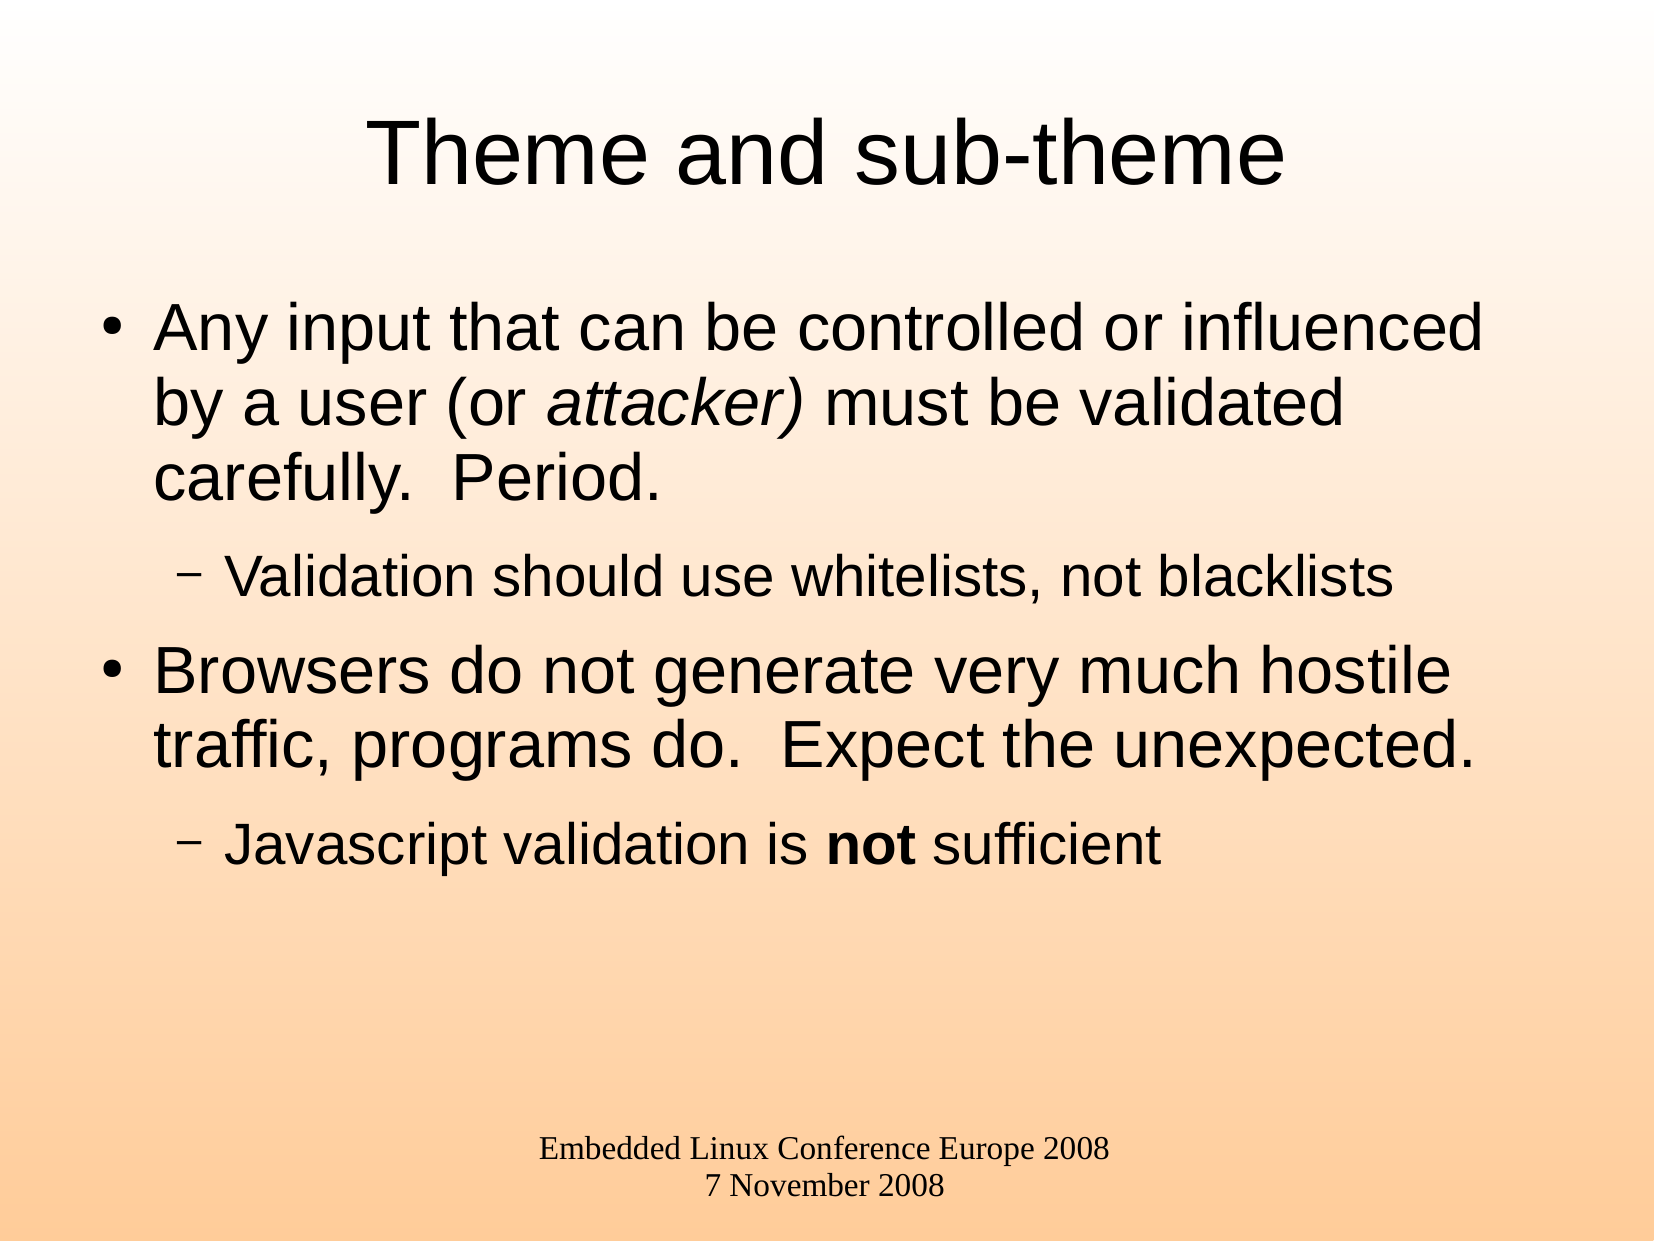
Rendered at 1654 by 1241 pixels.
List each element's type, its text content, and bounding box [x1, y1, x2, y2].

list Any input that can be controlled or influenced by a user (or attacker) must be validated carefully. Period. Validation should use whitelists, not blacklists Browsers do not generate very much hostile traffic, programs do. Expect the unexpected. Javascript validation is not sufficient [82, 290, 1571, 1109]
title Theme and sub-theme [82, 49, 1571, 257]
